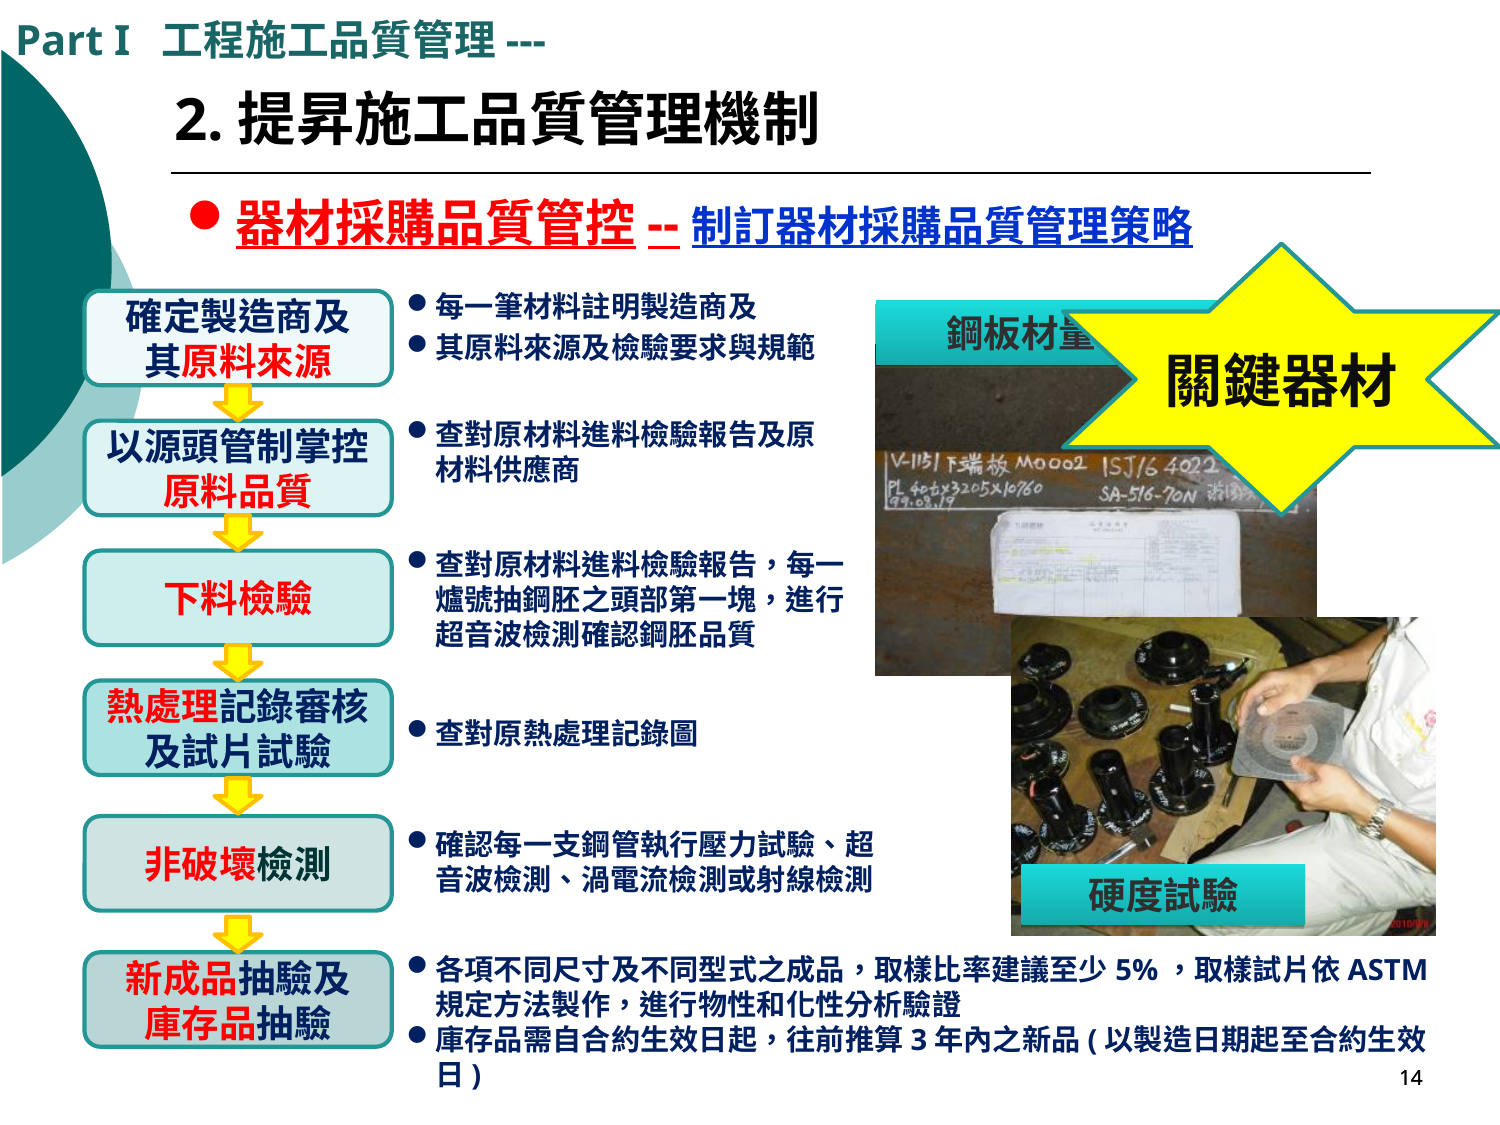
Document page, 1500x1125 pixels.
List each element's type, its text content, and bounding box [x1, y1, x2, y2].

text_box 關鍵器材 [1062, 243, 1500, 516]
text_box [214, 515, 262, 551]
text_box 器材採購品質管控--制訂器材採購品質管理策略 [171, 184, 1306, 260]
text_box 熱處理記錄審核及試片試驗 [84, 680, 392, 776]
text_box 查對原材料進料檢驗報告，每一爐號抽鋼胚之頭部第一塊，進行超音波檢測確認鋼胚品質 [391, 538, 865, 659]
text_box 查對原材料進料檢驗報告及原材料供應商 [391, 408, 833, 494]
text_box [214, 916, 262, 953]
picture [875, 365, 1436, 936]
text_box Part I 工程施工品質管理--- [0, 0, 597, 79]
text_box 新成品抽驗及 庫存品抽驗 [84, 952, 391, 1047]
text_box 下料檢驗 [84, 550, 391, 646]
text_box 確認每一支鋼管執行壓力試驗、超音波檢測、渦電流檢測或射線檢測 [391, 819, 904, 904]
text_box 每一筆材料註明製造商及 其原料來源及檢驗要求與規範 [391, 281, 865, 373]
text_box 非破壞檢測 [84, 816, 391, 911]
text_box 確定製造商及 其原料來源 [84, 290, 392, 386]
text_box [214, 778, 262, 814]
text_box 各項不同尺寸及不同型式之成品，取樣比率建議至少5%，取樣試片依ASTM 規定方法製作，進行物性和化性分析驗證 庫存品需自合約生效日起，往前推算3年內之新品(以製造日期起至合約生效日) [391, 944, 1455, 1099]
text_box 2.提昇施工品質管理機制 [159, 66, 1376, 169]
text_box 鋼板材量取樣抽驗 [875, 300, 1219, 365]
text_box [214, 385, 262, 421]
text_box 硬度試驗 [1021, 864, 1306, 925]
text_box [214, 645, 262, 681]
text_box 查對原熱處理記錄圖 [391, 707, 868, 758]
text_box 以源頭管制掌控原料品質 [84, 420, 392, 516]
